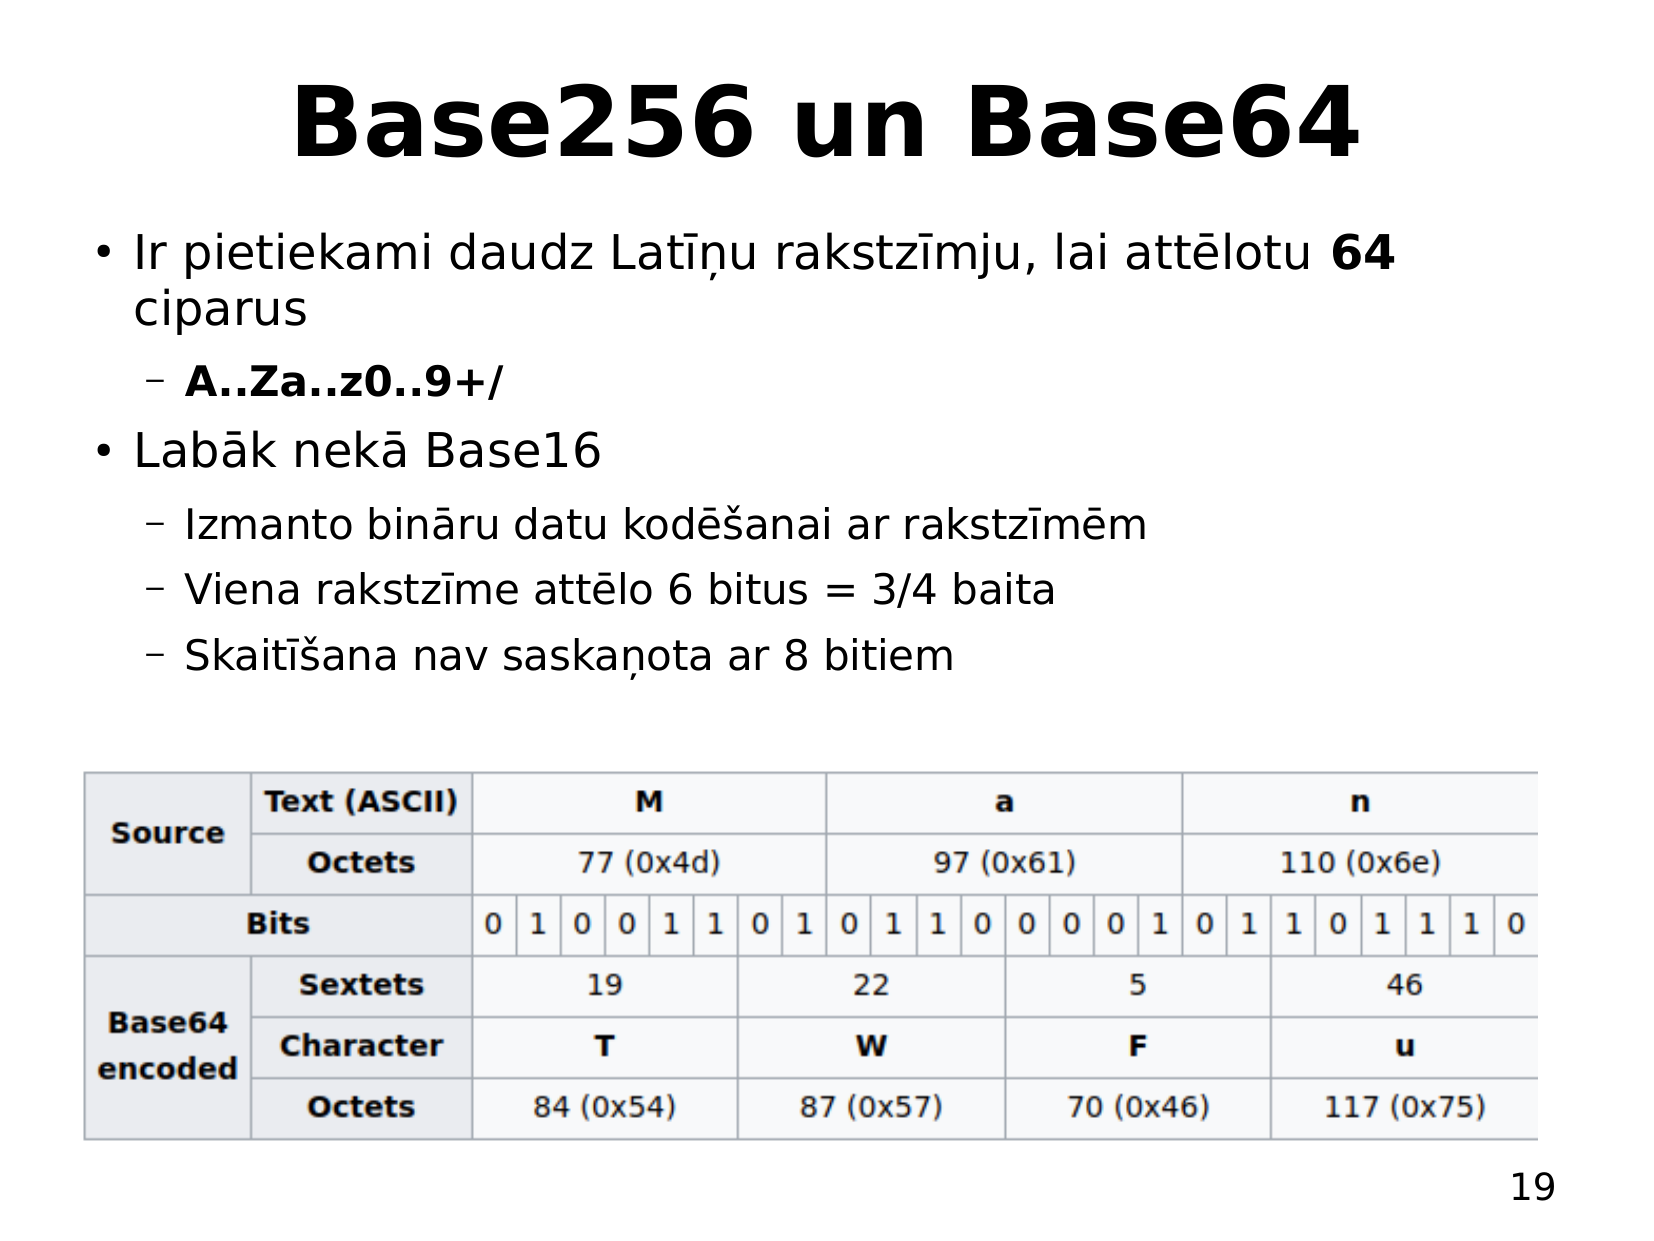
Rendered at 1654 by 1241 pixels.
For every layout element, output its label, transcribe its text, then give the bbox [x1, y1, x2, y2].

list Ir pietiekami daudz Latīņu rakstzīmju, lai attēlotu 64 ciparus A..Za..z0..9+/ Labāk nekā Base16 Izmanto bināru datu kodēšanai ar rakstzīmēm Viena rakstzīme attēlo 6 bitus = 3/4 baita Skaitīšana nav saskaņota ar 8 bitiem [82, 225, 1538, 683]
title Base256 un Base64 [82, 49, 1571, 196]
picture [82, 726, 1538, 1185]
